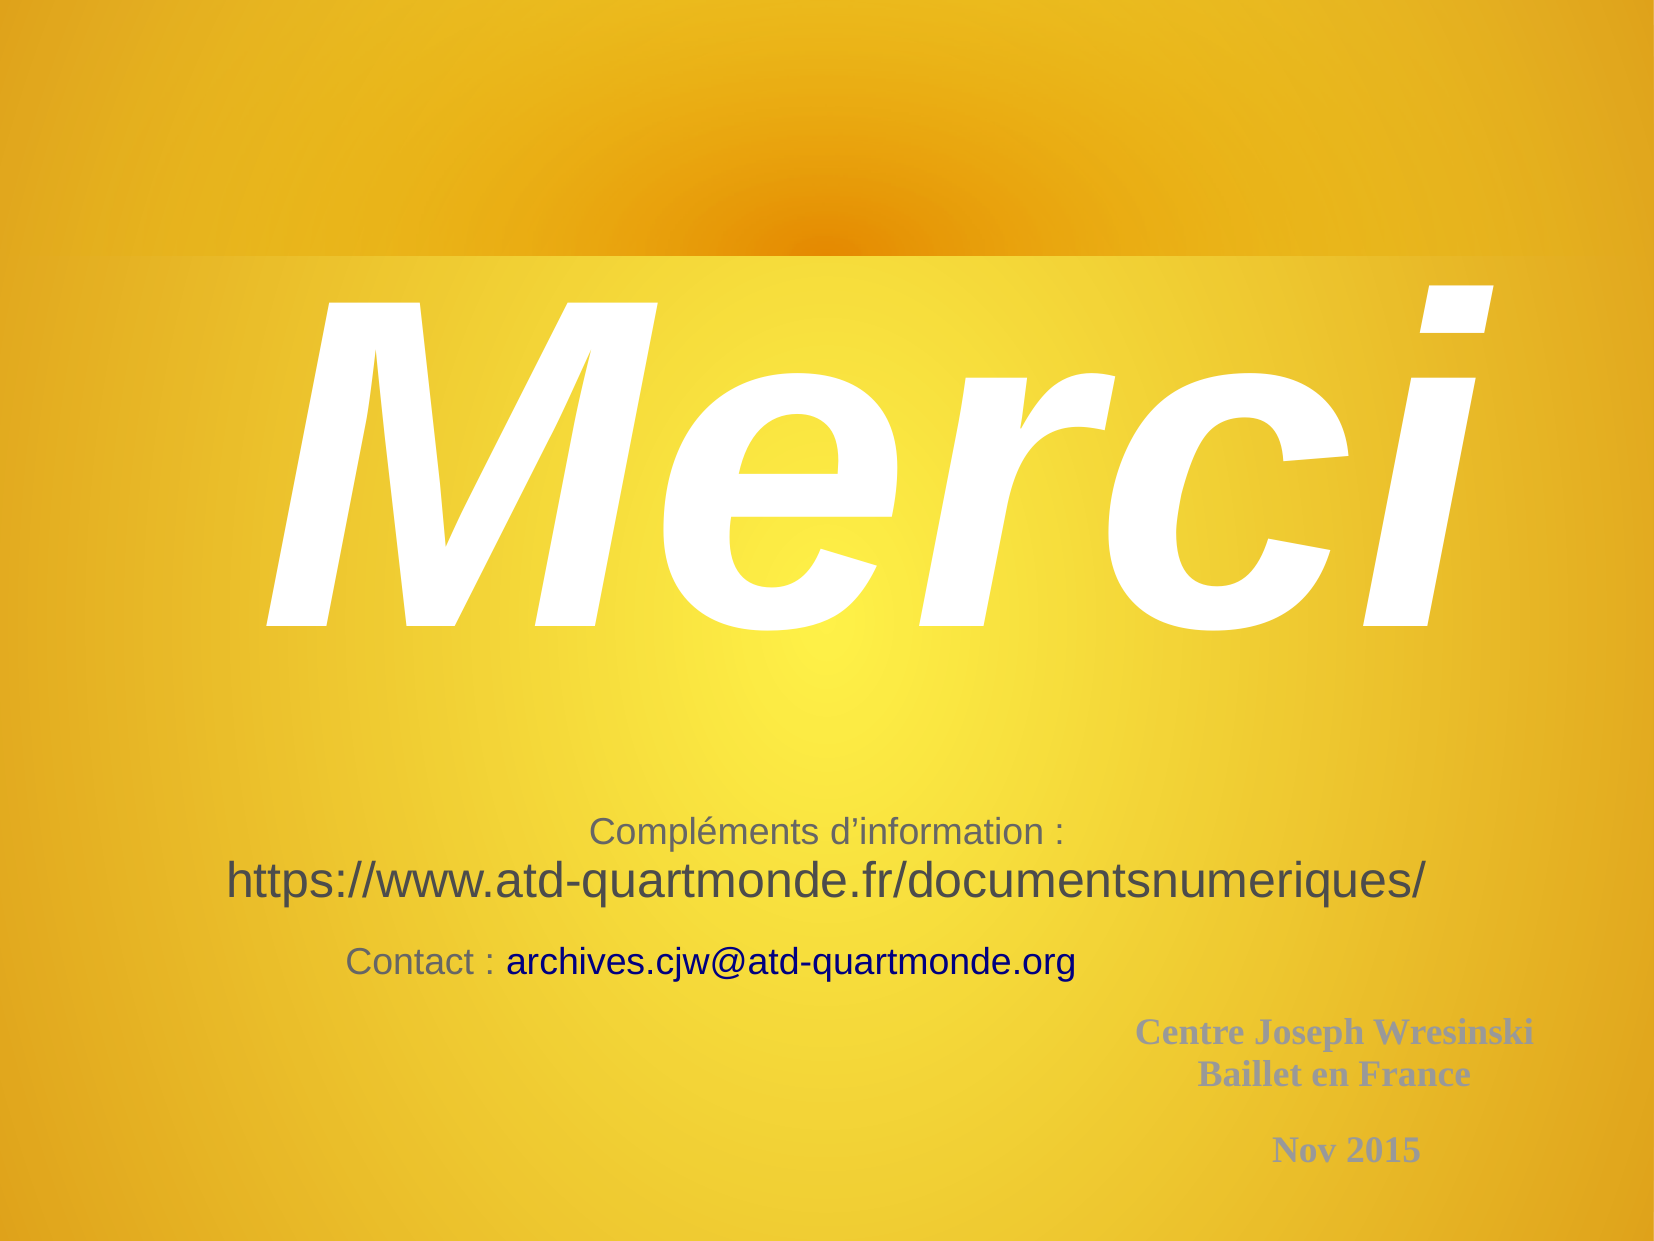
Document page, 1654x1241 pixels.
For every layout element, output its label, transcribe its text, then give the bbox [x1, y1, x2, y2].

list Merci [35, 200, 1586, 741]
text_box Compléments d’information : https://www.atd-quartmonde.fr/documentsnumeriques/ [165, 803, 1489, 917]
text_box Contact : archives.cjw@atd-quartmonde.org [330, 933, 1217, 990]
text_box Centre Joseph Wresinski Baillet en France [1110, 1003, 1560, 1103]
text_box Nov 2015 [1216, 1122, 1477, 1197]
